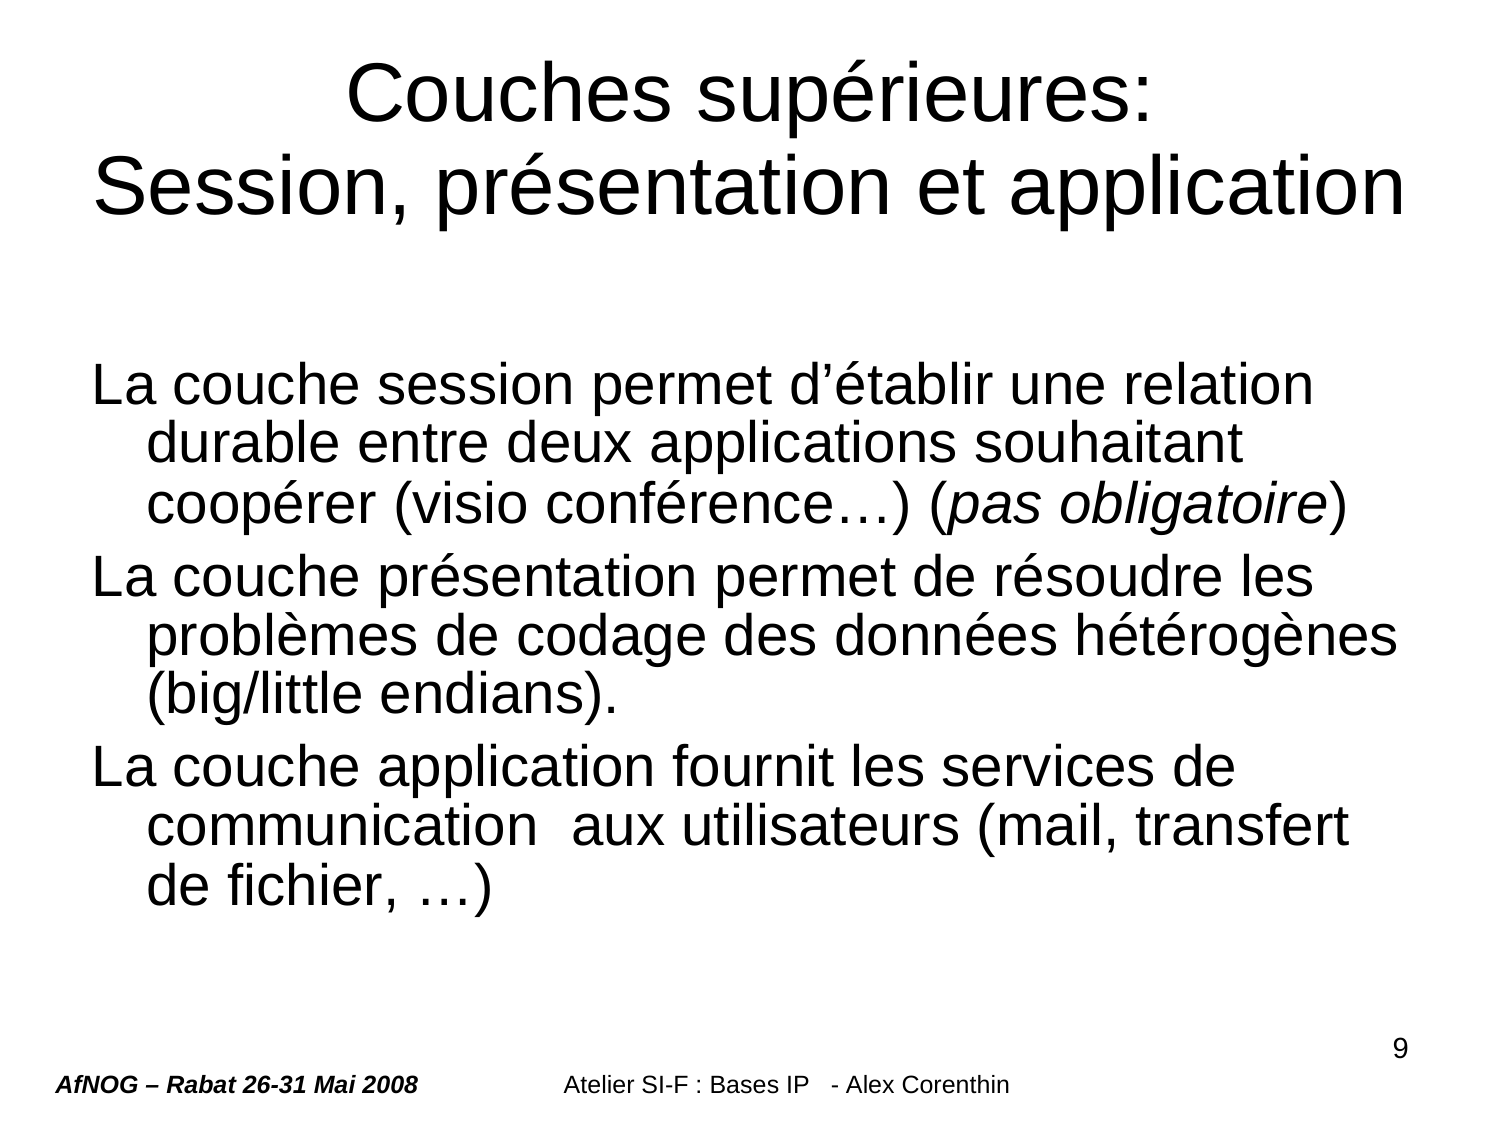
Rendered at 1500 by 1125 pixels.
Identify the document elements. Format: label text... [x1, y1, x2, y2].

list La couche session permet d’établir une relation durable entre deux applications souhaitant coopérer (visio conférence…) (pas obligatoire)‏ La couche présentation permet de résoudre les problèmes de codage des données hétérogènes (big/little endians). La couche application fournit les services de communication aux utilisateurs (mail, transfert de fichier, …)‏ [76, 350, 1427, 1000]
title Couches supérieures: Session, présentation et application [75, 31, 1426, 247]
